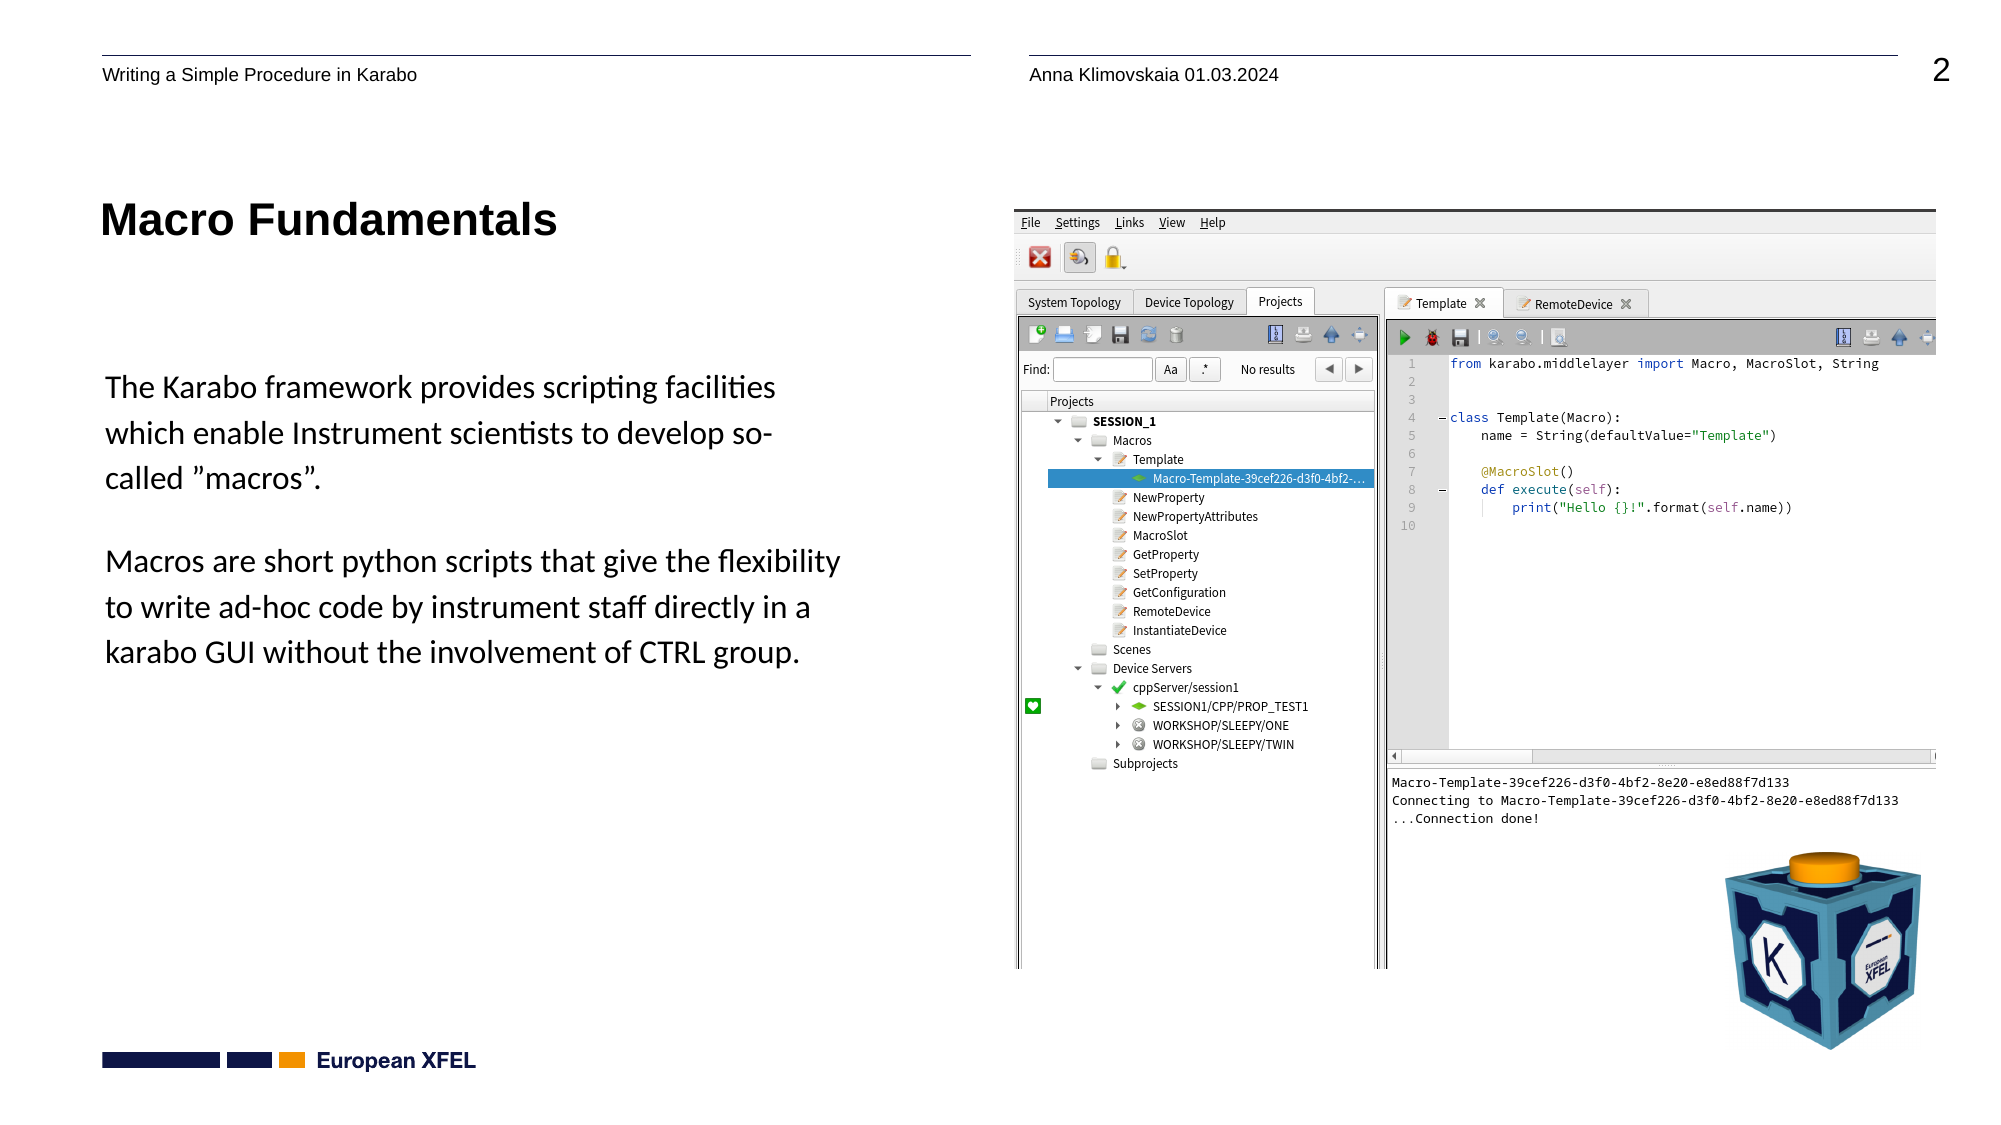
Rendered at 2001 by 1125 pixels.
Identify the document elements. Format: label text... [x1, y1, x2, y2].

title Macro Fundamentals [100, 116, 1898, 245]
picture [1014, 209, 1936, 1051]
list The Karabo framework provides scripting facilities which enable Instrument scientists to develop so-called ”macros”. Macros are short python scripts that give the flexibility to write ad-hoc code by instrument staff directly in a karabo GUI without the involvement of CTRL group. [105, 360, 843, 928]
